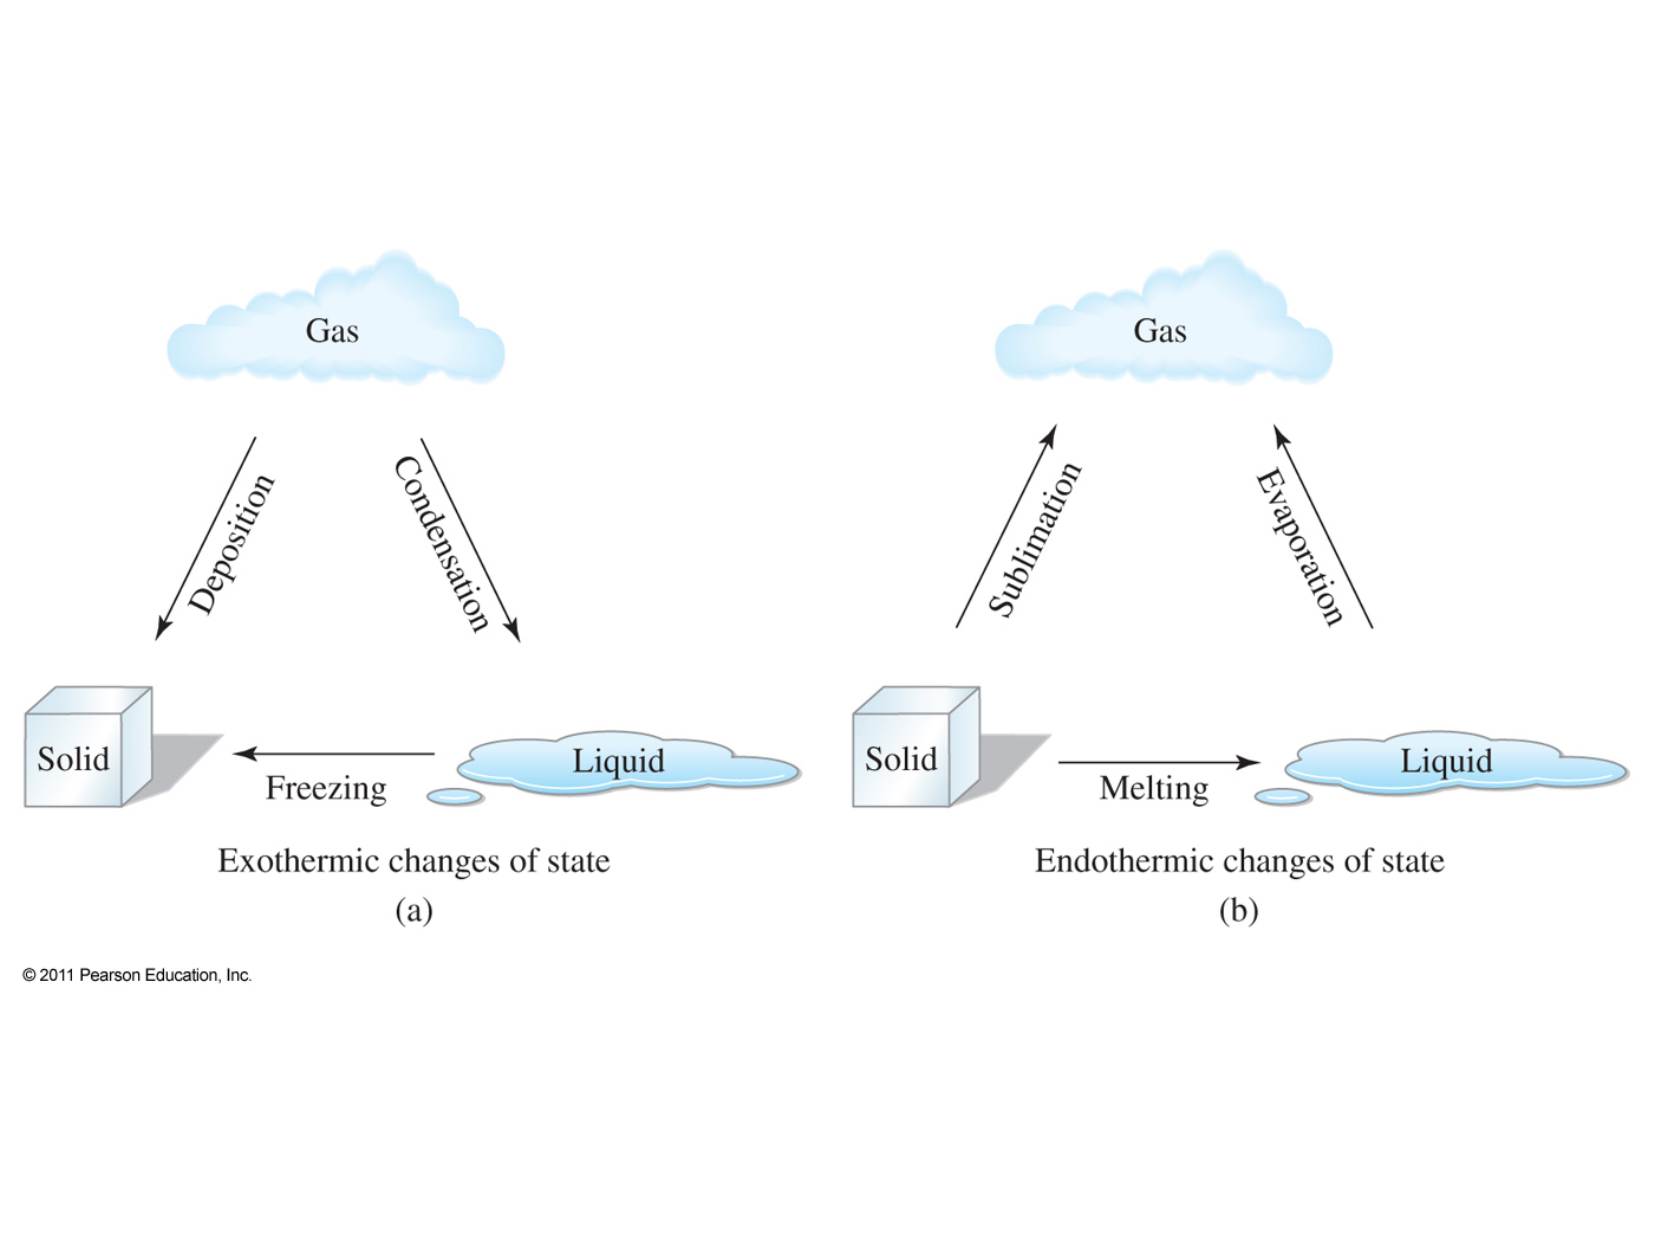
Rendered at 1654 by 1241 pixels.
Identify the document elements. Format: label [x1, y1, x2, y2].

picture [0, 220, 1654, 1020]
